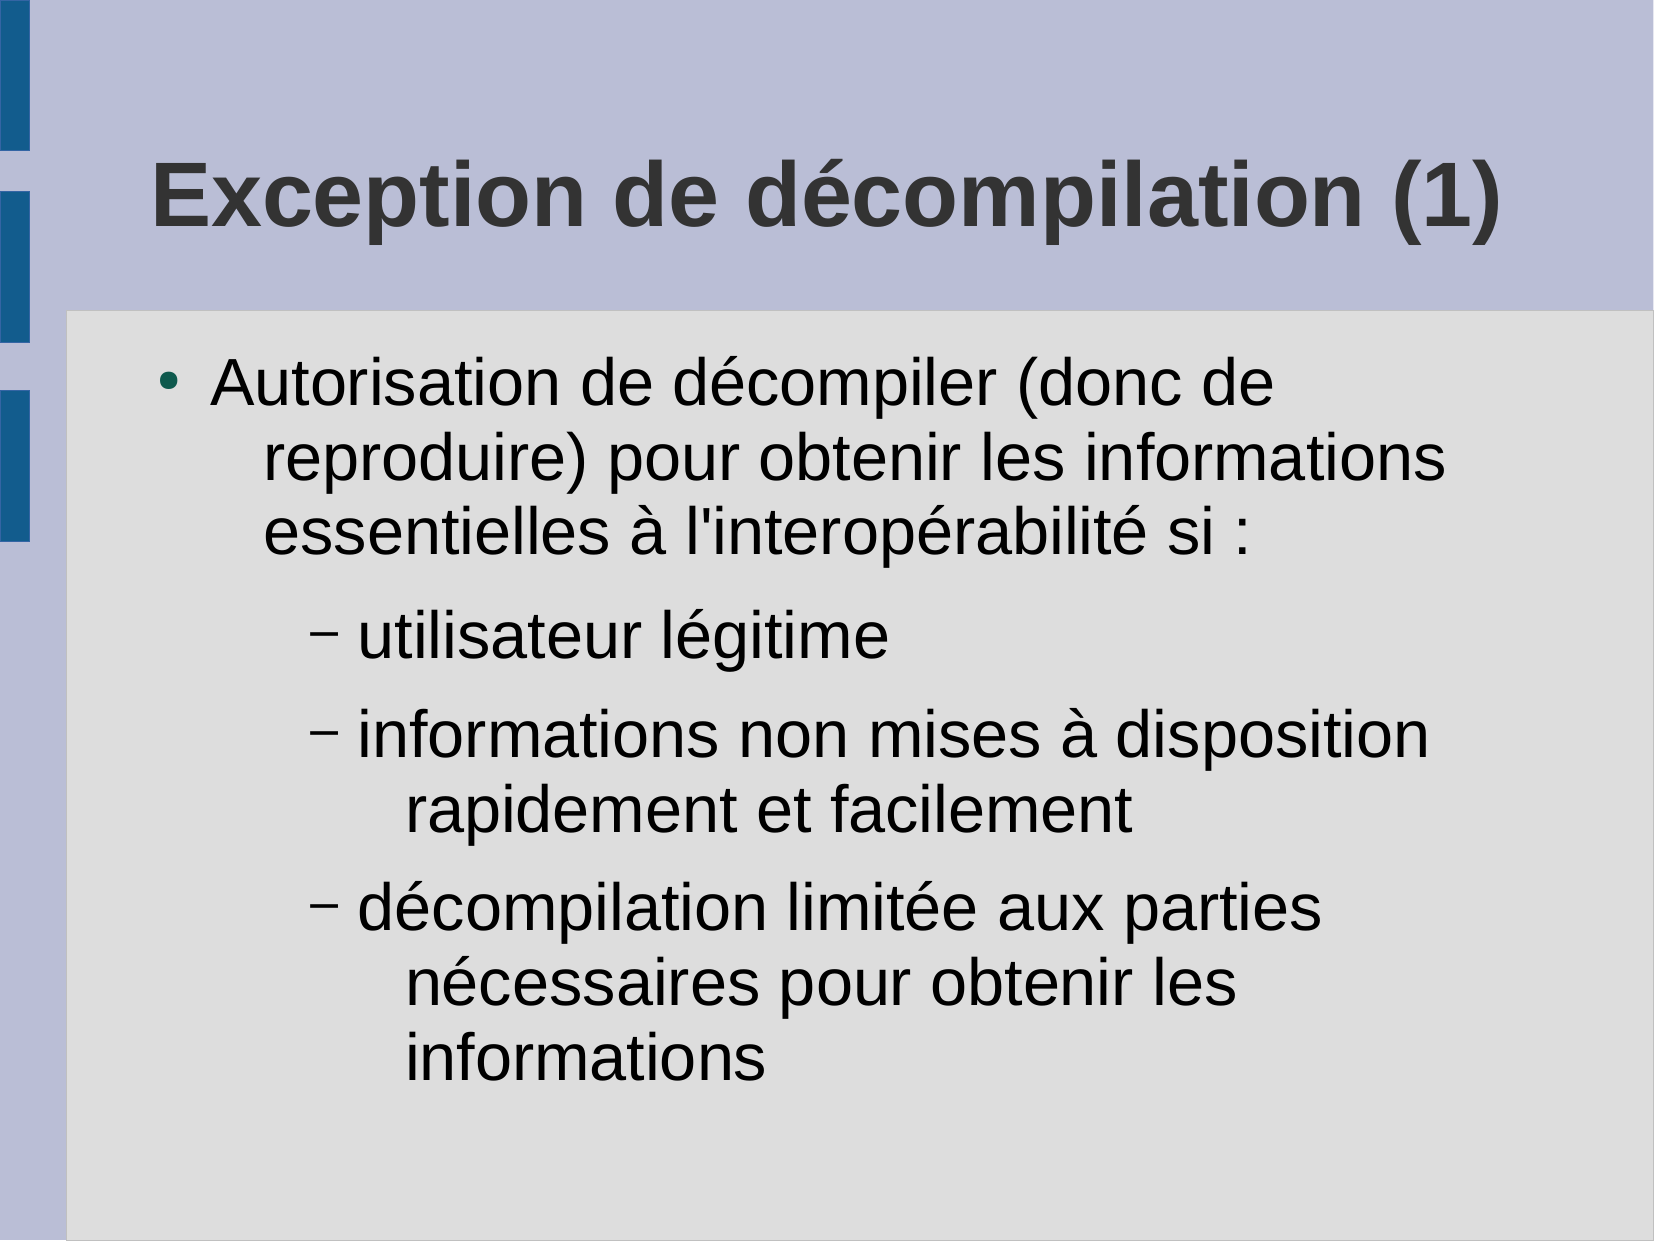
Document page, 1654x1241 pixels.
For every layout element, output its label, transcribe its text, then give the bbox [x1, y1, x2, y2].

title Exception de décompilation (1) [121, 91, 1534, 299]
list Autorisation de décompiler (donc de reproduire) pour obtenir les informations essentielles à l'interopérabilité si : utilisateur légitime informations non mises à disposition rapidement et facilement décompilation limitée aux parties nécessaires pour obtenir les informations [121, 344, 1534, 1127]
